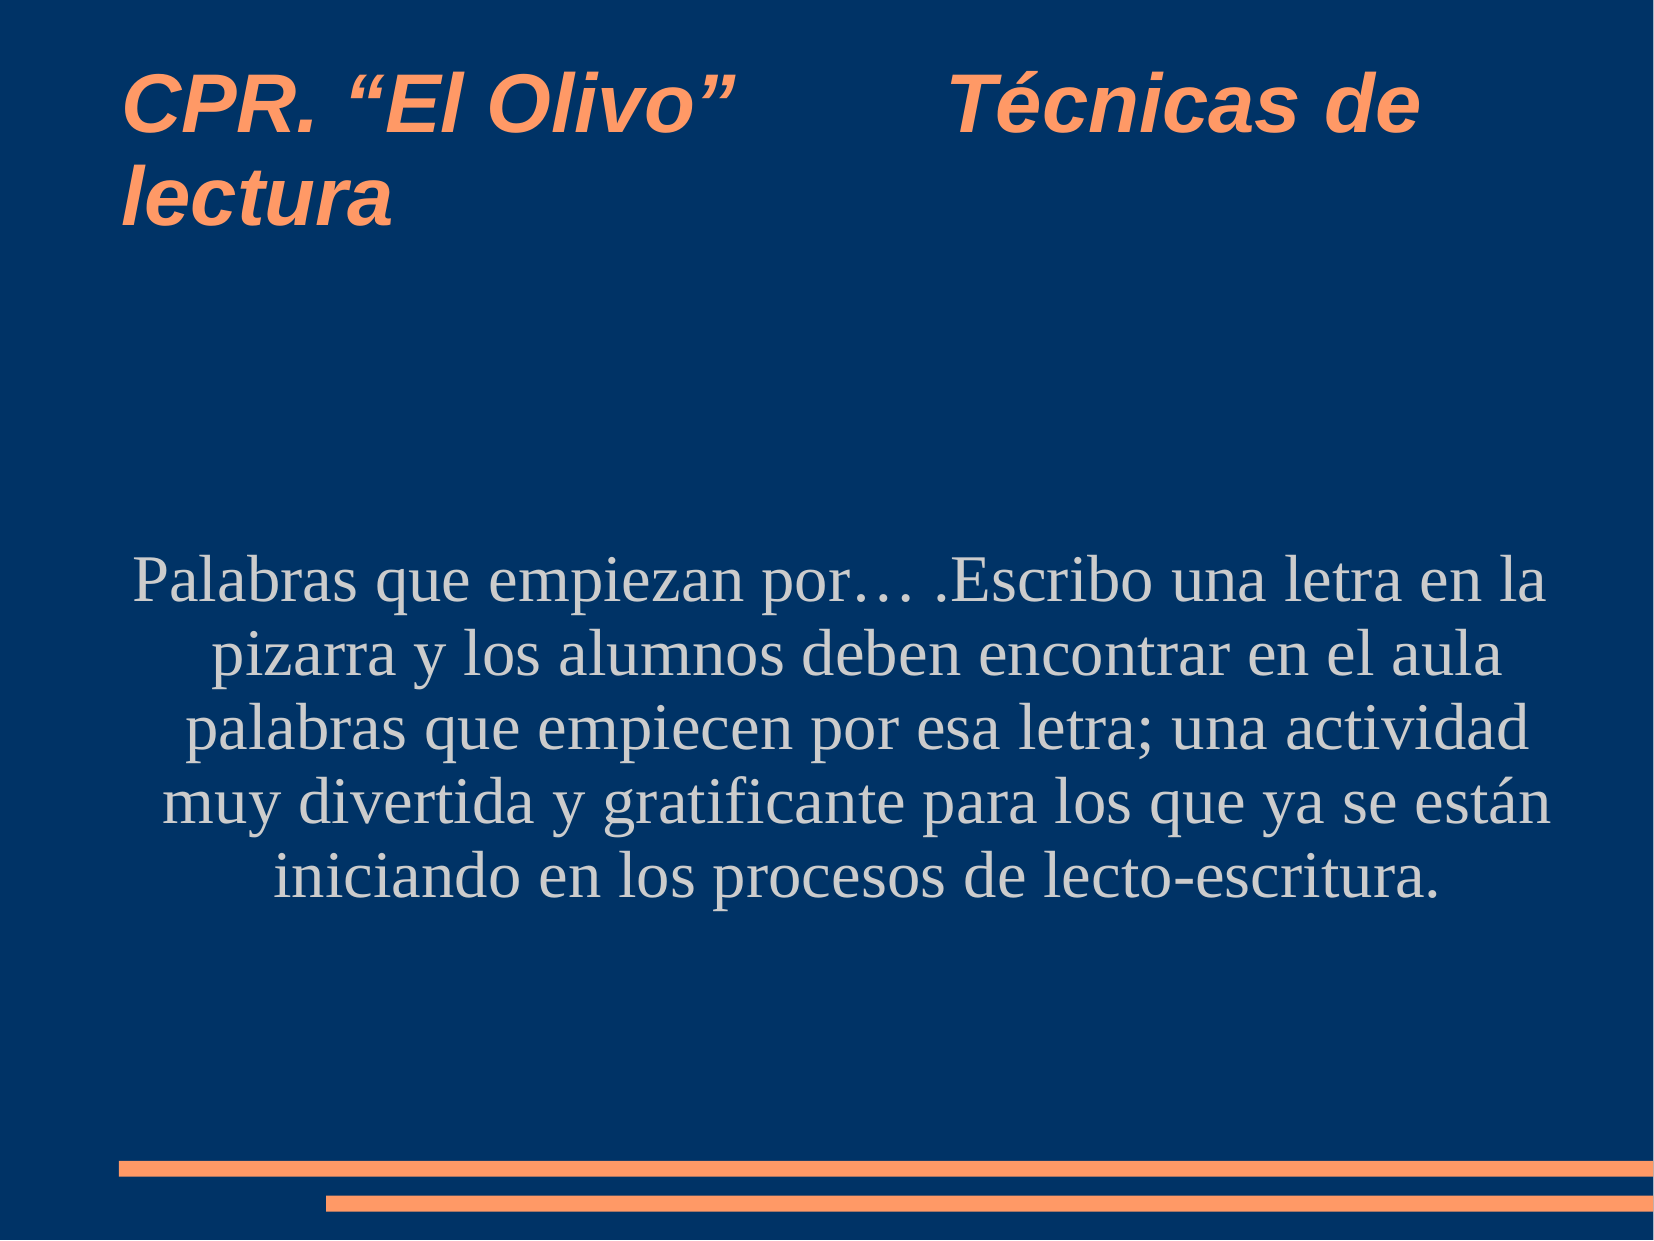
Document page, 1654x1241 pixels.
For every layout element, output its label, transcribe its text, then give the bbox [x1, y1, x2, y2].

title CPR. “El Olivo” Técnicas de lectura [121, 46, 1534, 254]
subtitle Palabras que empiezan por… .Escribo una letra en la pizarra y los alumnos deben encontrar en el aula palabras que empiecen por esa letra; una actividad muy divertida y gratificante para los que ya se están iniciando en los procesos de lecto-escritura. [121, 322, 1561, 1132]
